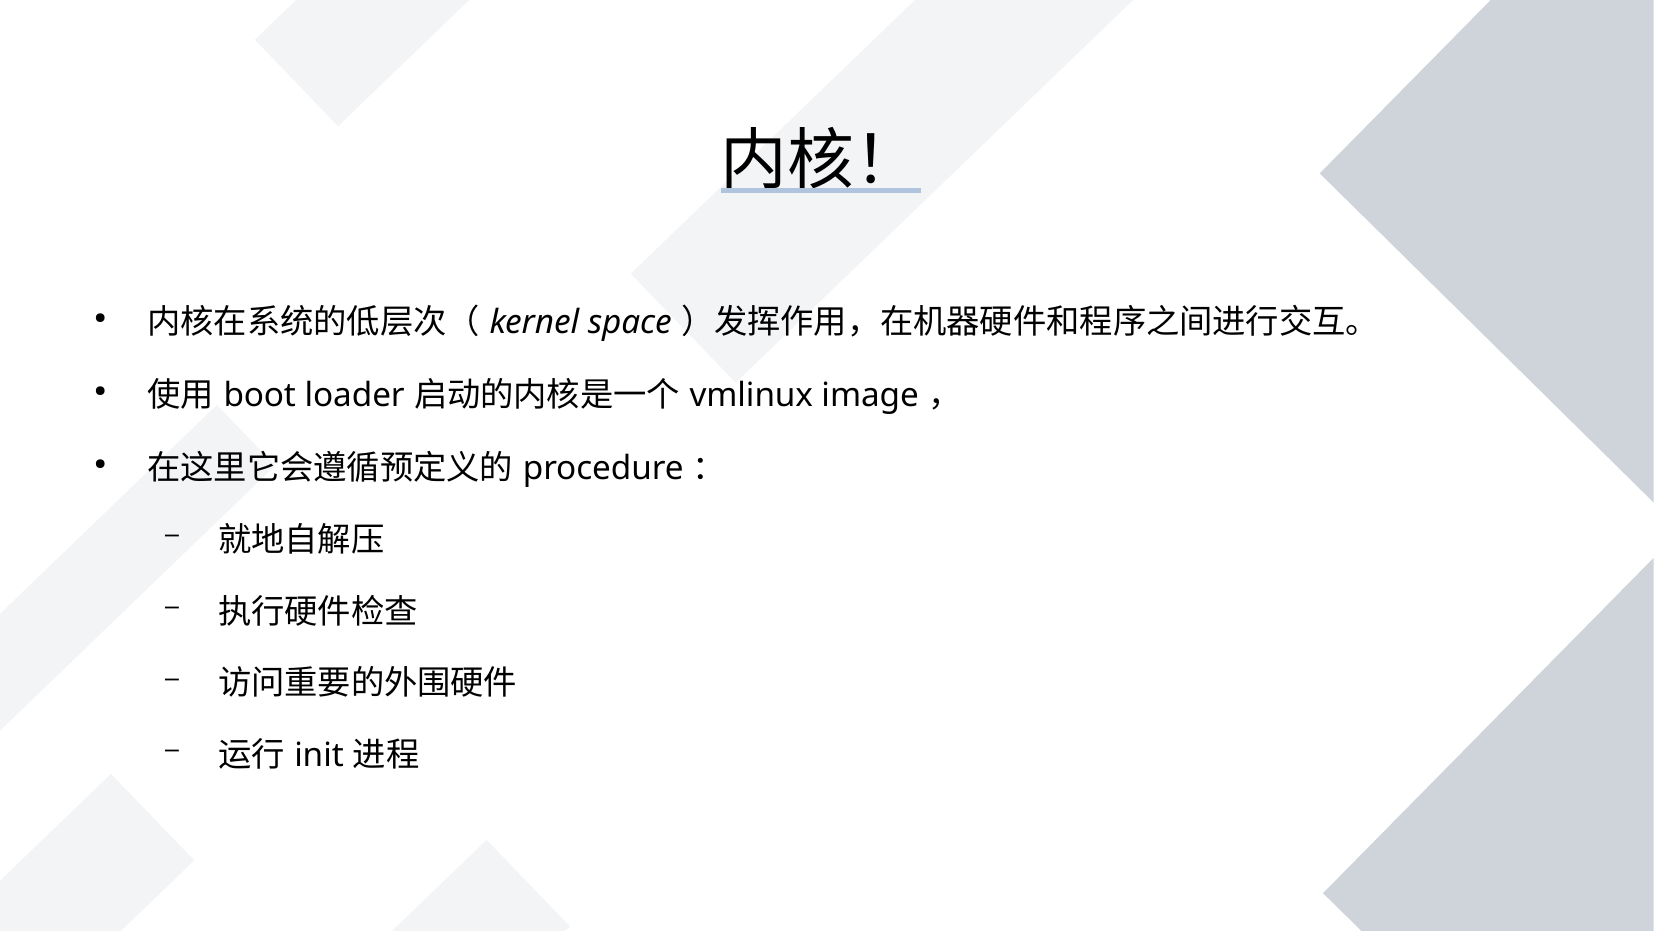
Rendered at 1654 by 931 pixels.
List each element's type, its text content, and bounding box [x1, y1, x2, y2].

list 内核在系统的低层次（kernel space）发挥作用，在机器硬件和程序之间进行交互。 使用boot loader启动的内核是一个vmlinux image， 在这里它会遵循预定义的procedure： 就地自解压 执行硬件检查 访问重要的外围硬件 运行init进程 [76, 295, 1565, 835]
title 内核！ [76, 76, 1565, 232]
